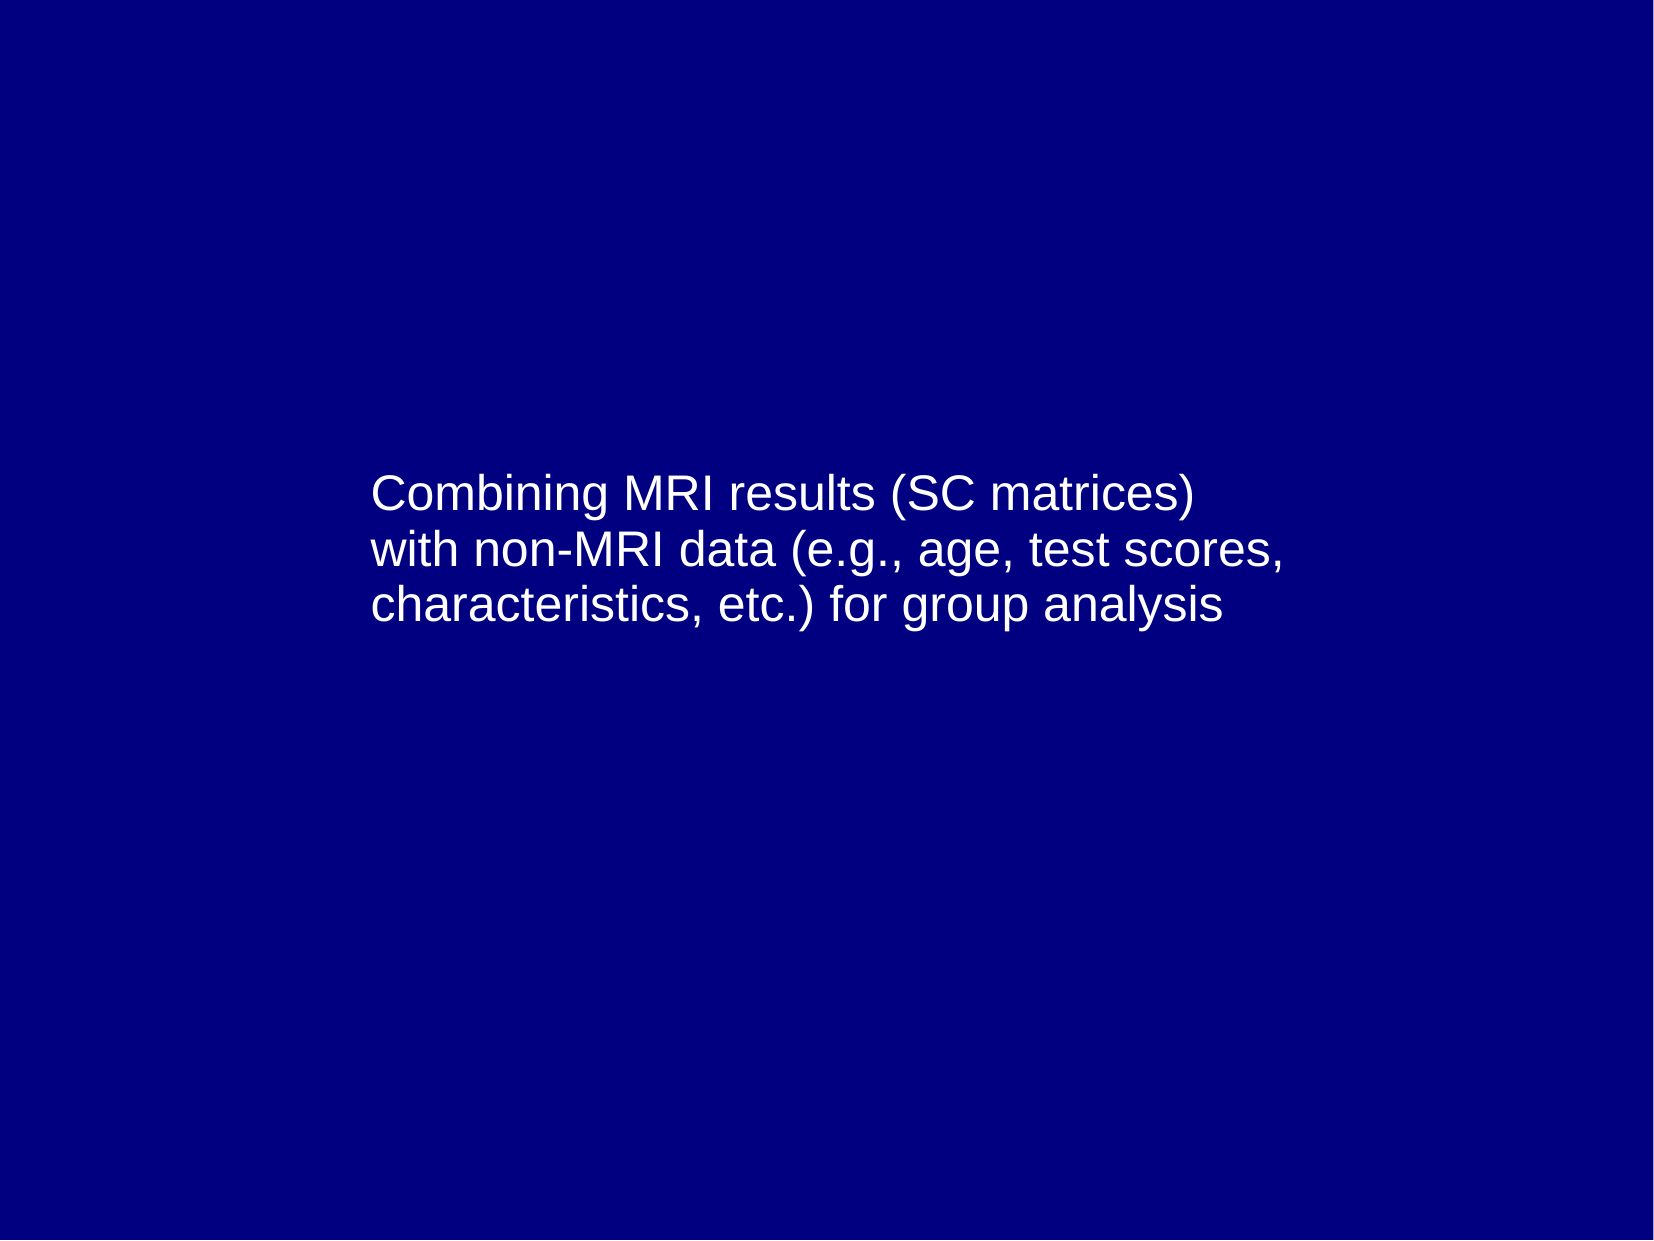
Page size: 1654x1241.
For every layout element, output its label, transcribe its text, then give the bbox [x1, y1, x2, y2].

text_box Combining MRI results (SC matrices) with non-MRI data (e.g., age, test scores, characteristics, etc.) for group analysis [355, 457, 1314, 640]
